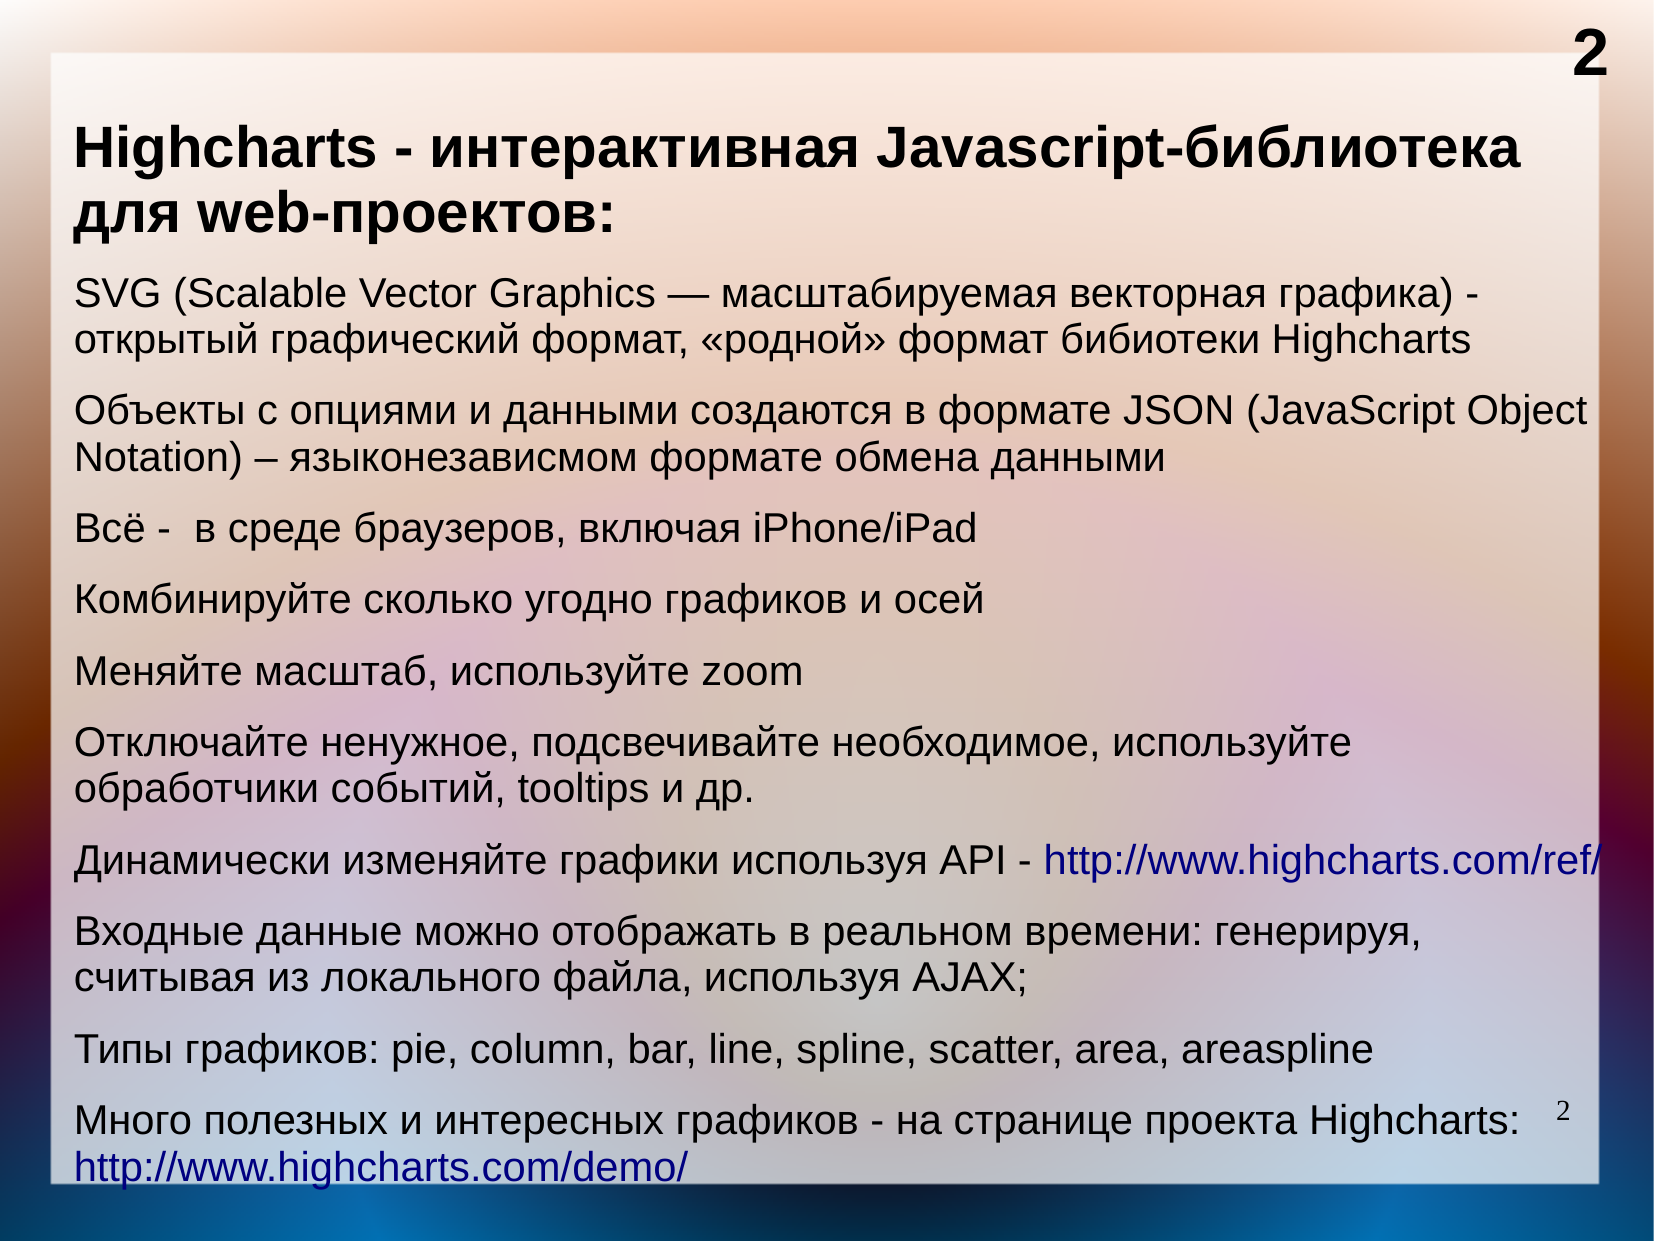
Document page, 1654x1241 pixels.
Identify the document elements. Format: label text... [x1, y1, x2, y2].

text_box <номер> Highcharts - интерактивная Javascript-библиотека для web-проектов: SVG (Scalable Vector Graphics — масштабируемая векторная графика) - открытый графический формат, «родной» формат бибиотеки Highcharts Объекты с опциями и данными создаются в формате JSON (JavaScript Object Notation) – языконезависмом формате обмена данными Всё - в среде браузеров, включая iPhone/iPad Комбинируйте сколько угодно графиков и осей Меняйте масштаб, используйте zoom Отключайте ненужное, подсвечивайте необходимое, используйте обработчики событий, tooltips и др. Динамически изменяйте графики используя API - http://www.highcharts.com/ref/ Входные данные можно отображать в реальном времени: генерируя, считывая из локального файла, используя AJAX; Типы графиков: pie, column, bar, line, spline, scatter, area, areaspline Много полезных и интересных графиков - на странице проекта Highcharts: http://www.highcharts.com/demo/ [59, 0, 1625, 1198]
picture [0, 0, 1654, 1241]
